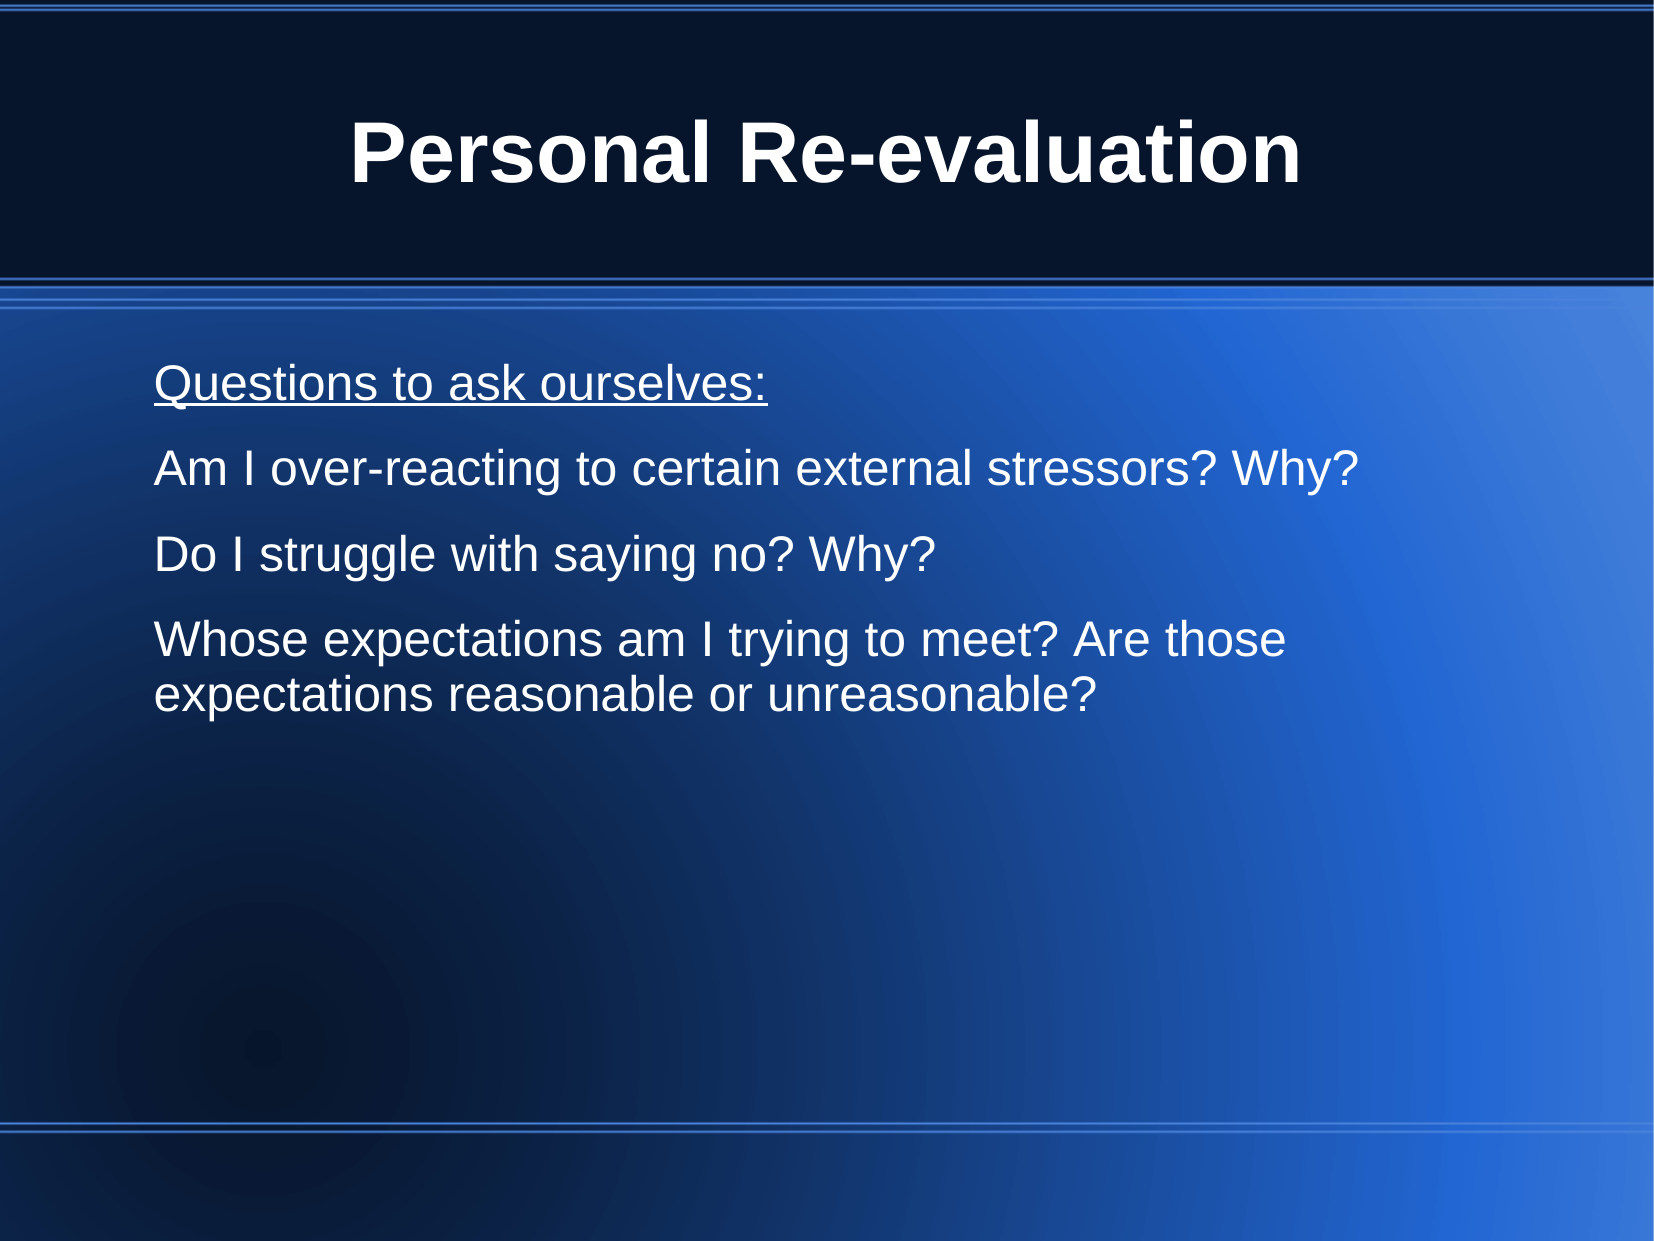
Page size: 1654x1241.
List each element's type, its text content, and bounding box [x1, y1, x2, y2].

list Questions to ask ourselves: Am I over-reacting to certain external stressors? Why? Do I struggle with saying no? Why? Whose expectations am I trying to meet? Are those expectations reasonable or unreasonable? [82, 355, 1571, 1058]
picture [0, 0, 1654, 1241]
title Personal Re-evaluation [82, 49, 1571, 257]
